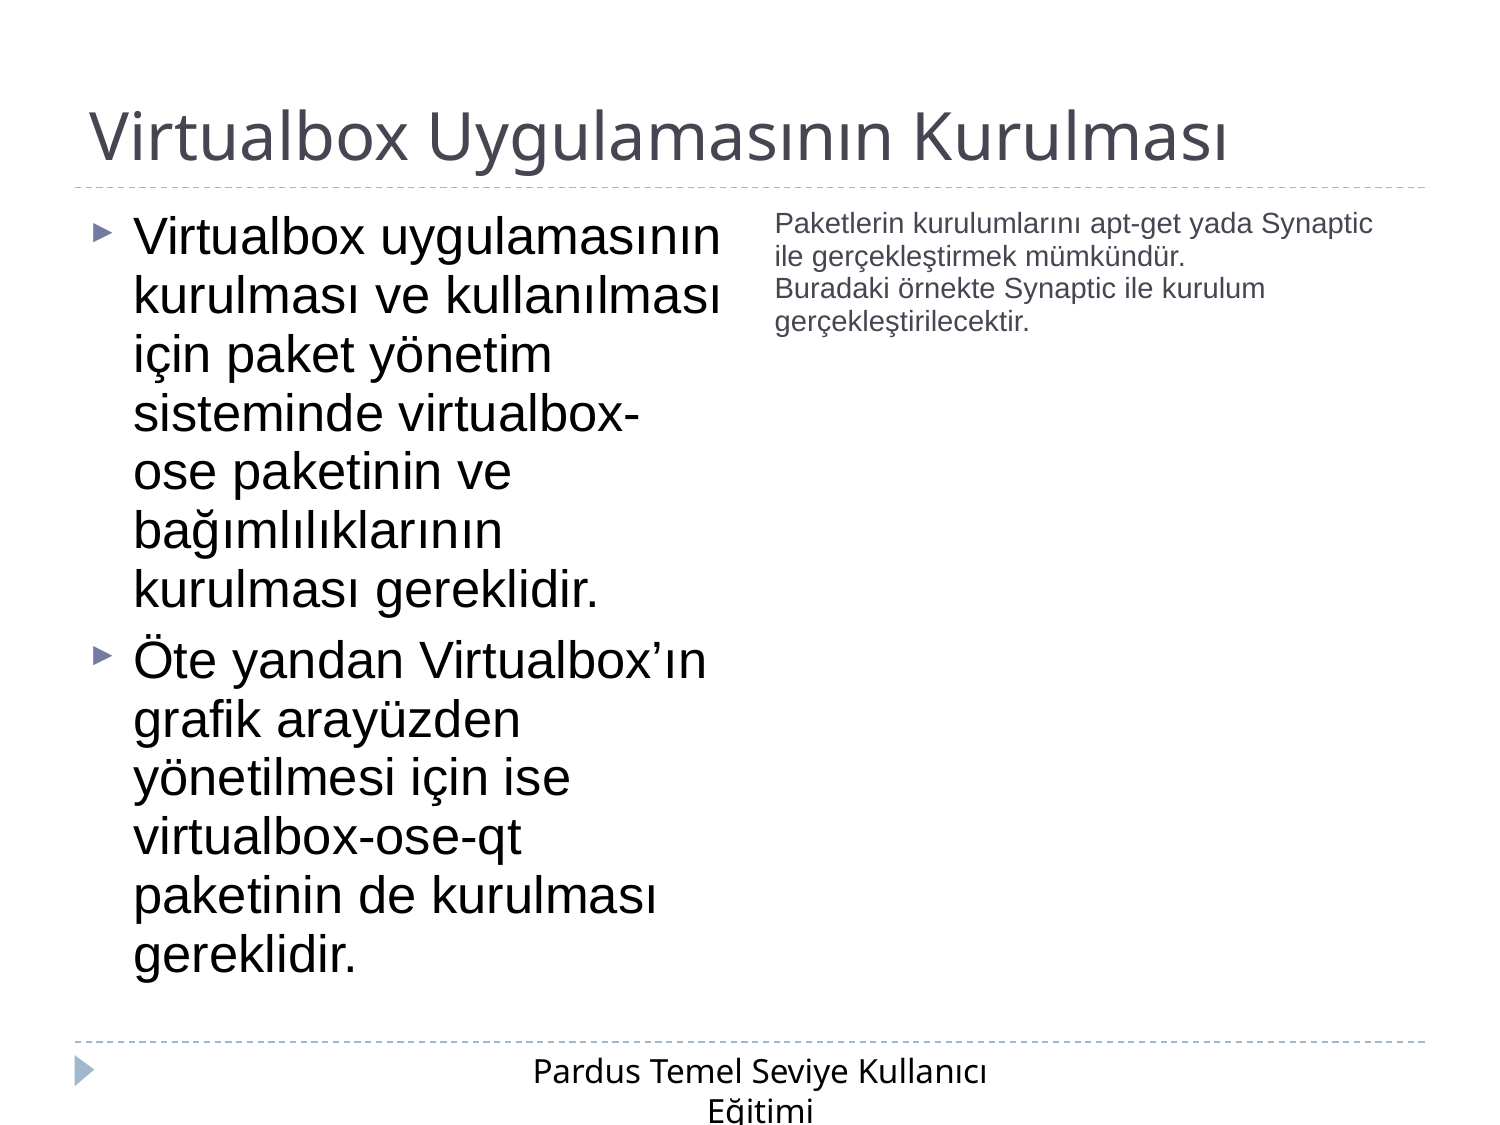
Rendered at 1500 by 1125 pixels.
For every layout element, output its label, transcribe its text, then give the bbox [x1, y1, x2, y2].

list Virtualbox uygulamasının kurulması ve kullanılması için paket yönetim sisteminde virtualbox-ose paketinin ve bağımlılıklarının kurulması gereklidir. Öte yandan Virtualbox’ın grafik arayüzden yönetilmesi için ise virtualbox-ose-qt paketinin de kurulması gereklidir. [75, 200, 738, 1010]
title Virtualbox Uygulamasının Kurulması [75, 37, 1425, 188]
list Paketlerin kurulumlarını apt-get yada Synaptic ile gerçekleştirmek mümkündür. Buradaki örnekte Synaptic ile kurulum gerçekleştirilecektir. [759, 199, 1423, 1010]
